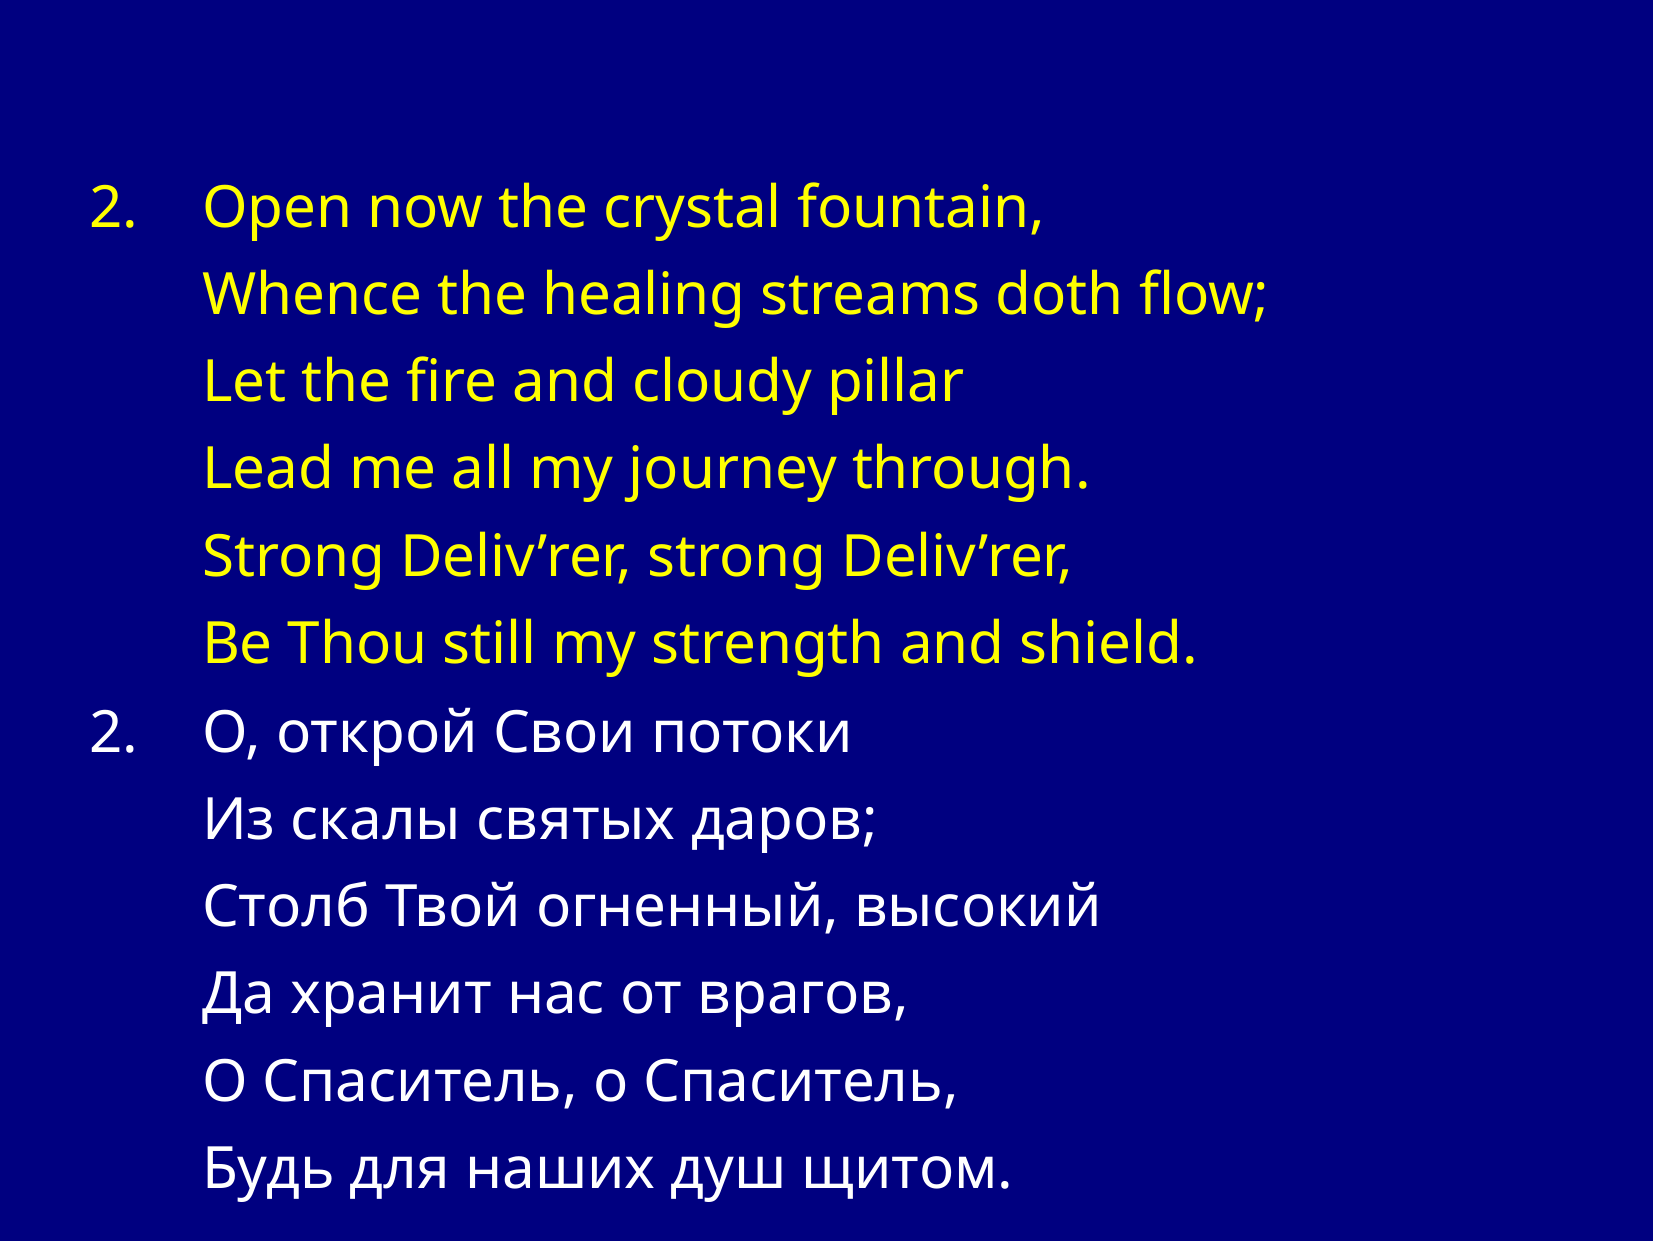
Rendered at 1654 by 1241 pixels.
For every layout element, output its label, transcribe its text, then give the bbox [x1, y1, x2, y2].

text_box 2. О, открой Свои потоки Из скалы святых даров; Столб Твой огненный, высокий Да хранит нас от врагов, О Спаситель, о Спаситель, Будь для наших душ щитом. [75, 675, 1576, 1163]
text_box 2. Open now the crystal fountain, Whence the healing streams doth flow; Let the fire and cloudy pillar Lead me all my journey through. Strong Deliv’rer, strong Deliv’rer, Be Thou still my strength and shield. [75, 150, 1576, 638]
